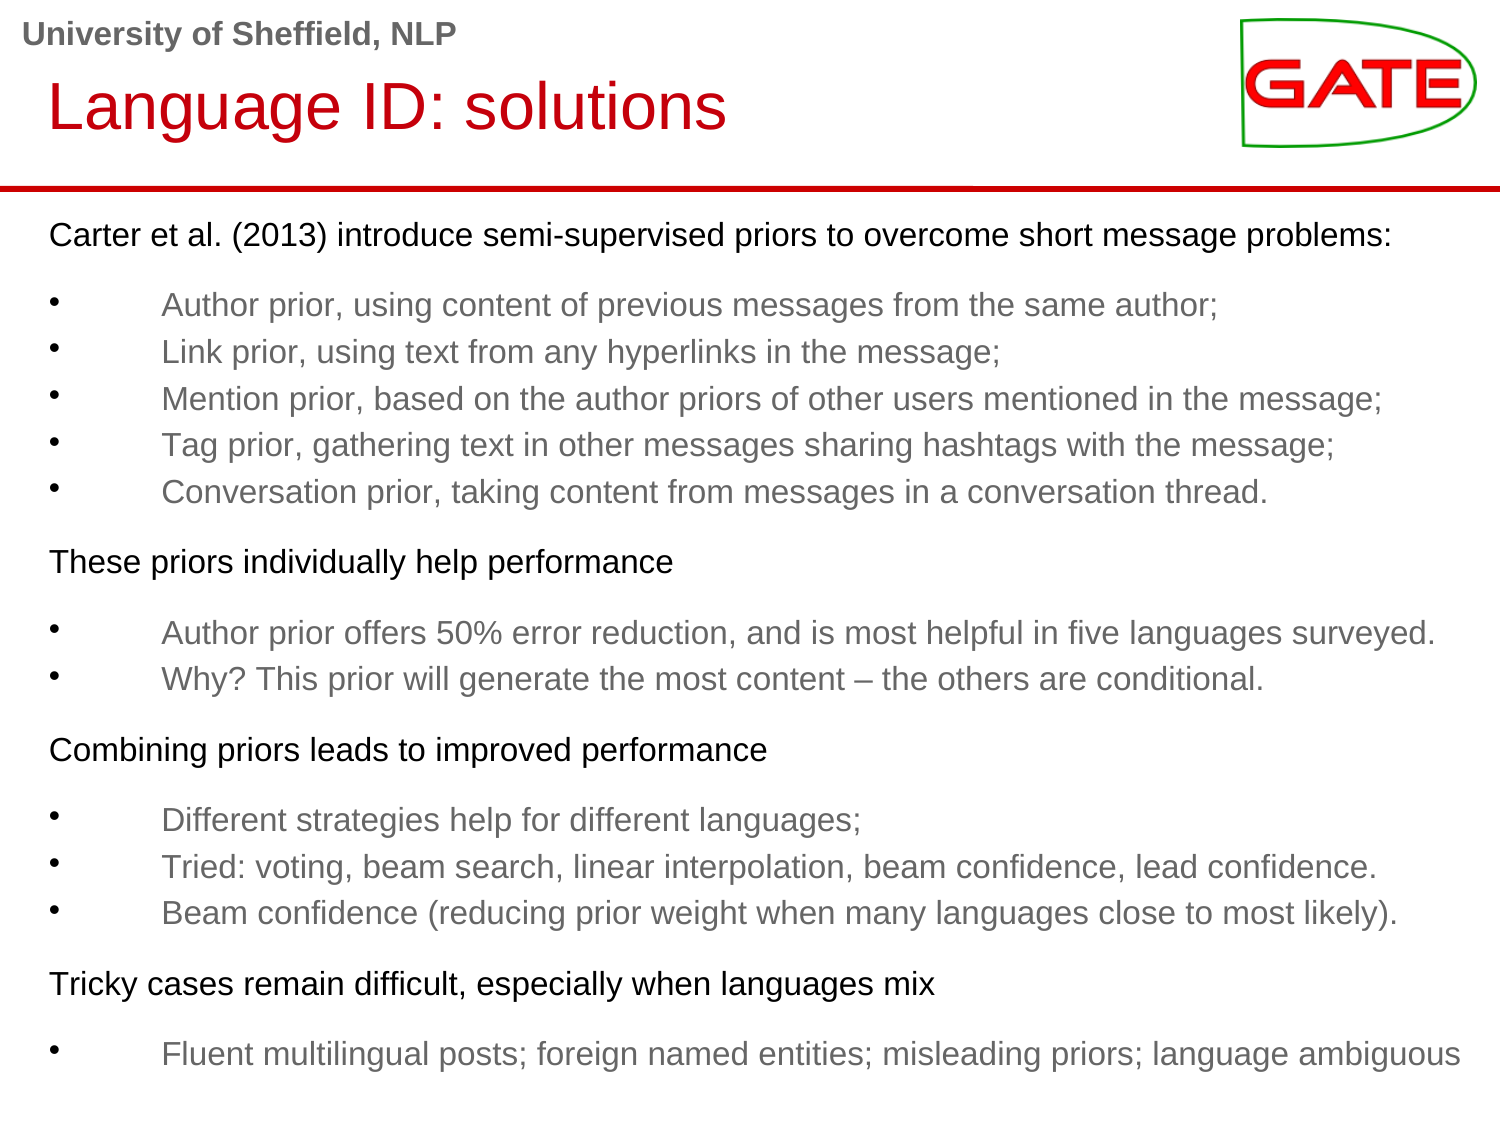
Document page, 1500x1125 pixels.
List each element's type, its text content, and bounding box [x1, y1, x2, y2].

picture [1240, 18, 1477, 148]
text_box Carter et al. (2013) introduce semi-supervised priors to overcome short message problems: Author prior, using content of previous messages from the same author; Link prior, using text from any hyperlinks in the message; Mention prior, based on the author priors of other users mentioned in the message; Tag prior, gathering text in other messages sharing hashtags with the message; Conversation prior, taking content from messages in a conversation thread. These priors individually help performance Author prior offers 50% error reduction, and is most helpful in five languages surveyed. Why? This prior will generate the most content – the others are conditional. Combining priors leads to improved performance Different strategies help for different languages; Tried: voting, beam search, linear interpolation, beam confidence, lead confidence. Beam confidence (reducing prior weight when many languages close to most likely). Tricky cases remain difficult, especially when languages mix Fluent multilingual posts; foreign named entities; misleading priors; language ambiguous [47, 212, 1500, 1064]
text_box Language ID: solutions [47, 47, 1267, 168]
